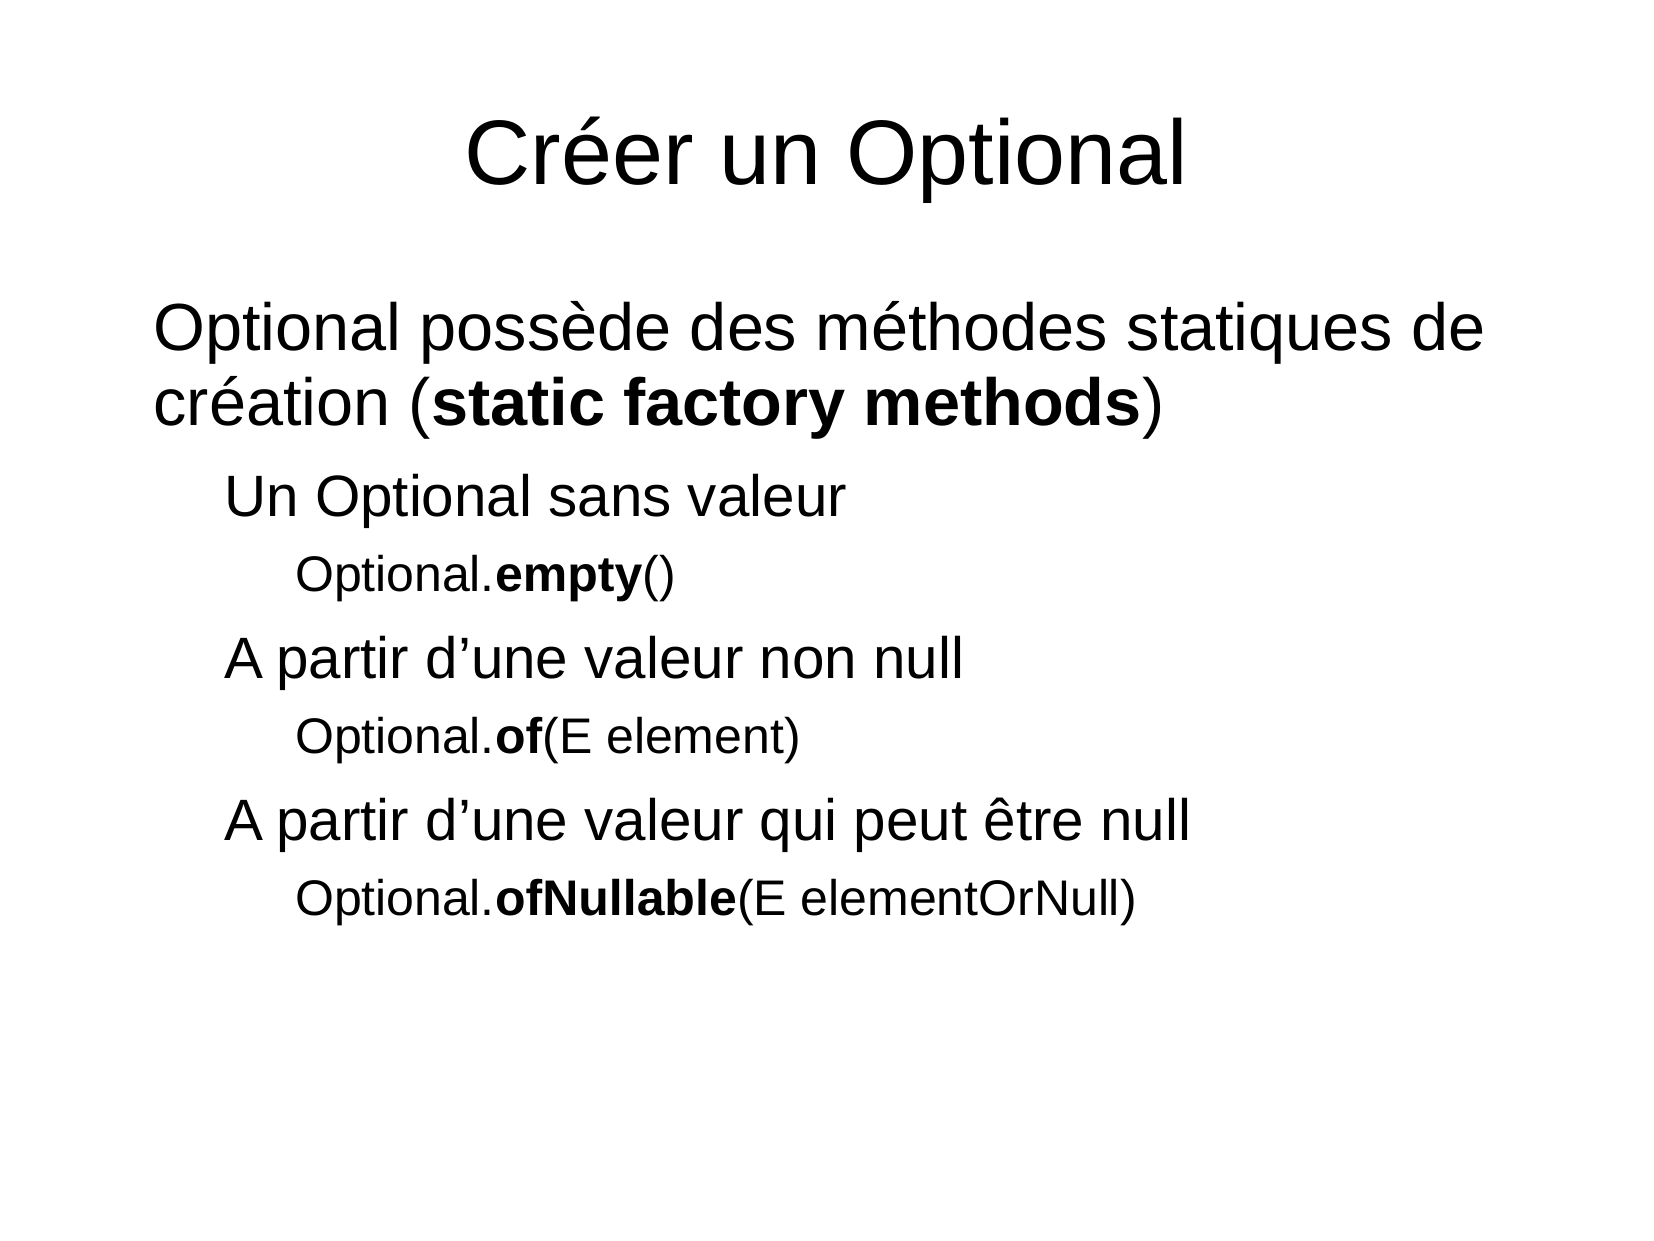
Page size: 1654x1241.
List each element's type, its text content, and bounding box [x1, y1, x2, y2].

list Optional possède des méthodes statiques de création (static factory methods) Un Optional sans valeur Optional.empty() A partir d’une valeur non null Optional.of(E element) A partir d’une valeur qui peut être null Optional.ofNullable(E elementOrNull) [82, 290, 1571, 1066]
title Créer un Optional [82, 49, 1571, 257]
